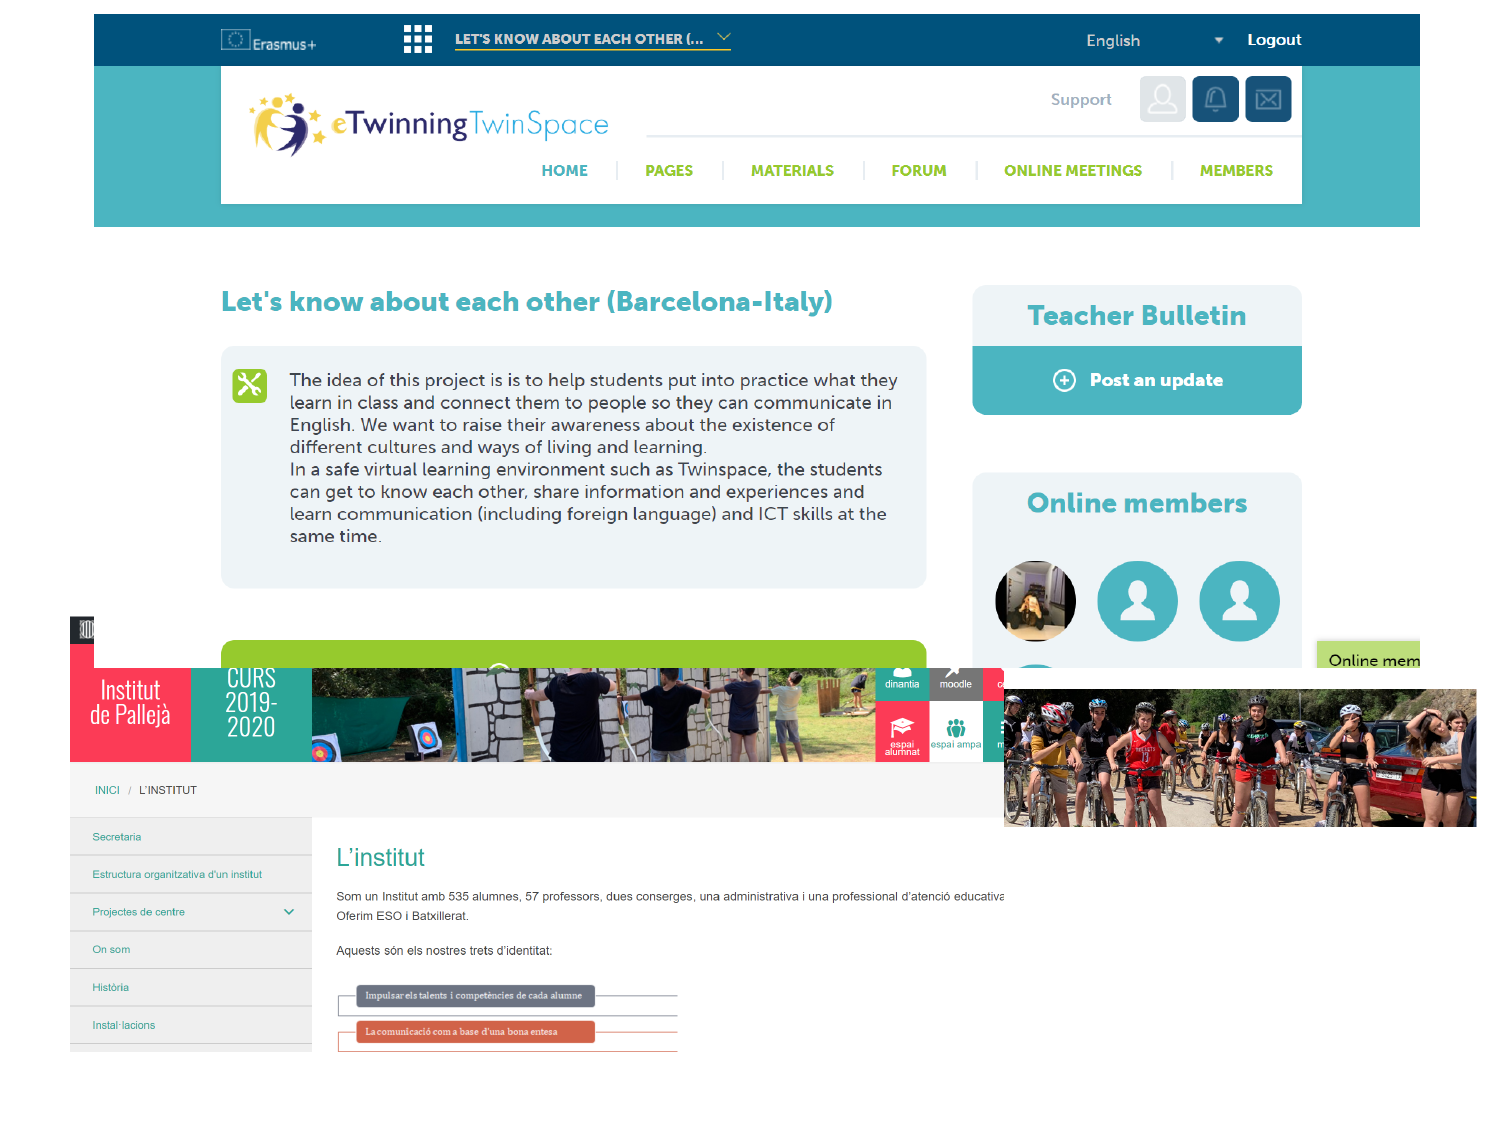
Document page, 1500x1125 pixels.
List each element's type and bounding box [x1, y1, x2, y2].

picture [495, 35, 501, 43]
picture [595, 35, 604, 43]
picture [667, 35, 681, 43]
picture [528, 35, 538, 43]
picture [548, 35, 567, 43]
picture [1097, 39, 1104, 45]
picture [457, 35, 462, 43]
picture [623, 35, 630, 43]
picture [505, 35, 512, 43]
picture [465, 35, 470, 43]
picture [70, 67, 1477, 1052]
picture [657, 35, 664, 43]
picture [253, 40, 305, 49]
